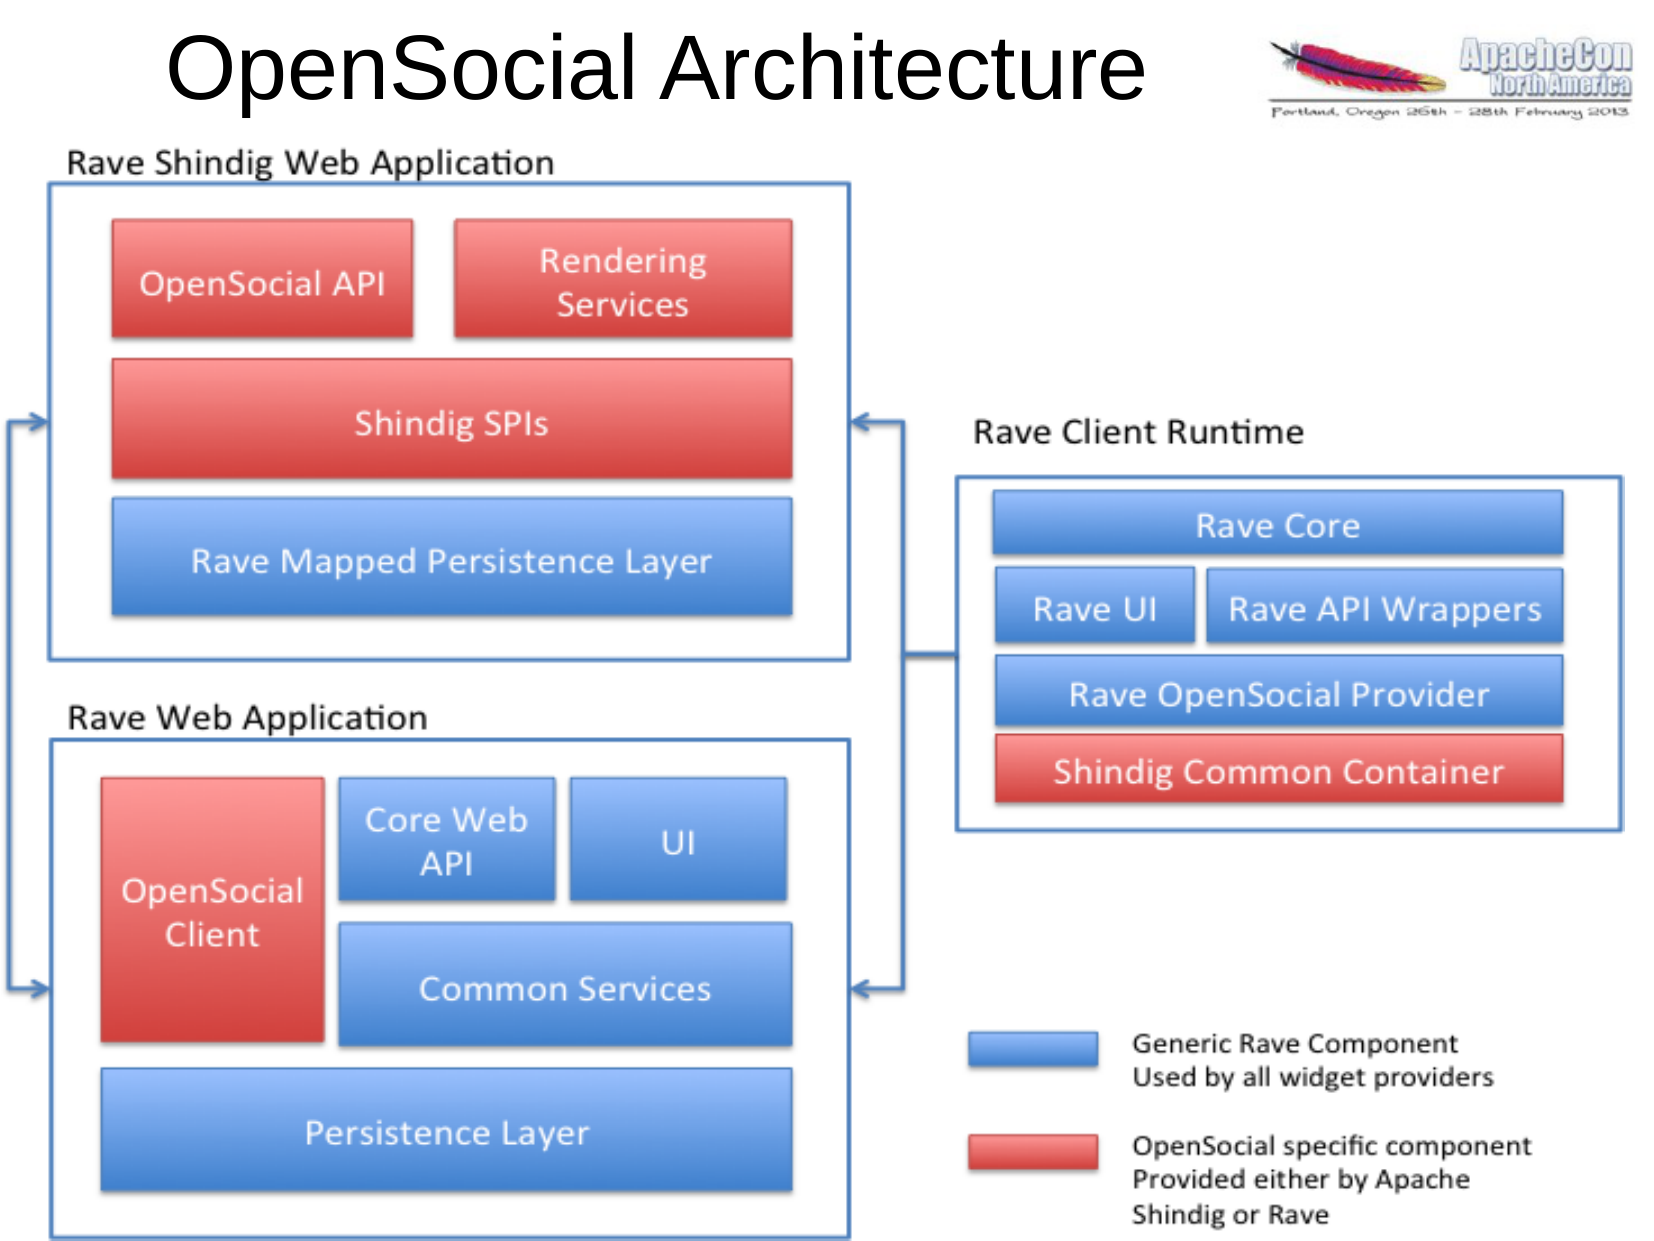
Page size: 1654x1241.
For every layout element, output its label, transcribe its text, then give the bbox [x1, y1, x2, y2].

title OpenSocial Architecture [165, 11, 1524, 125]
picture [0, 0, 1654, 1241]
